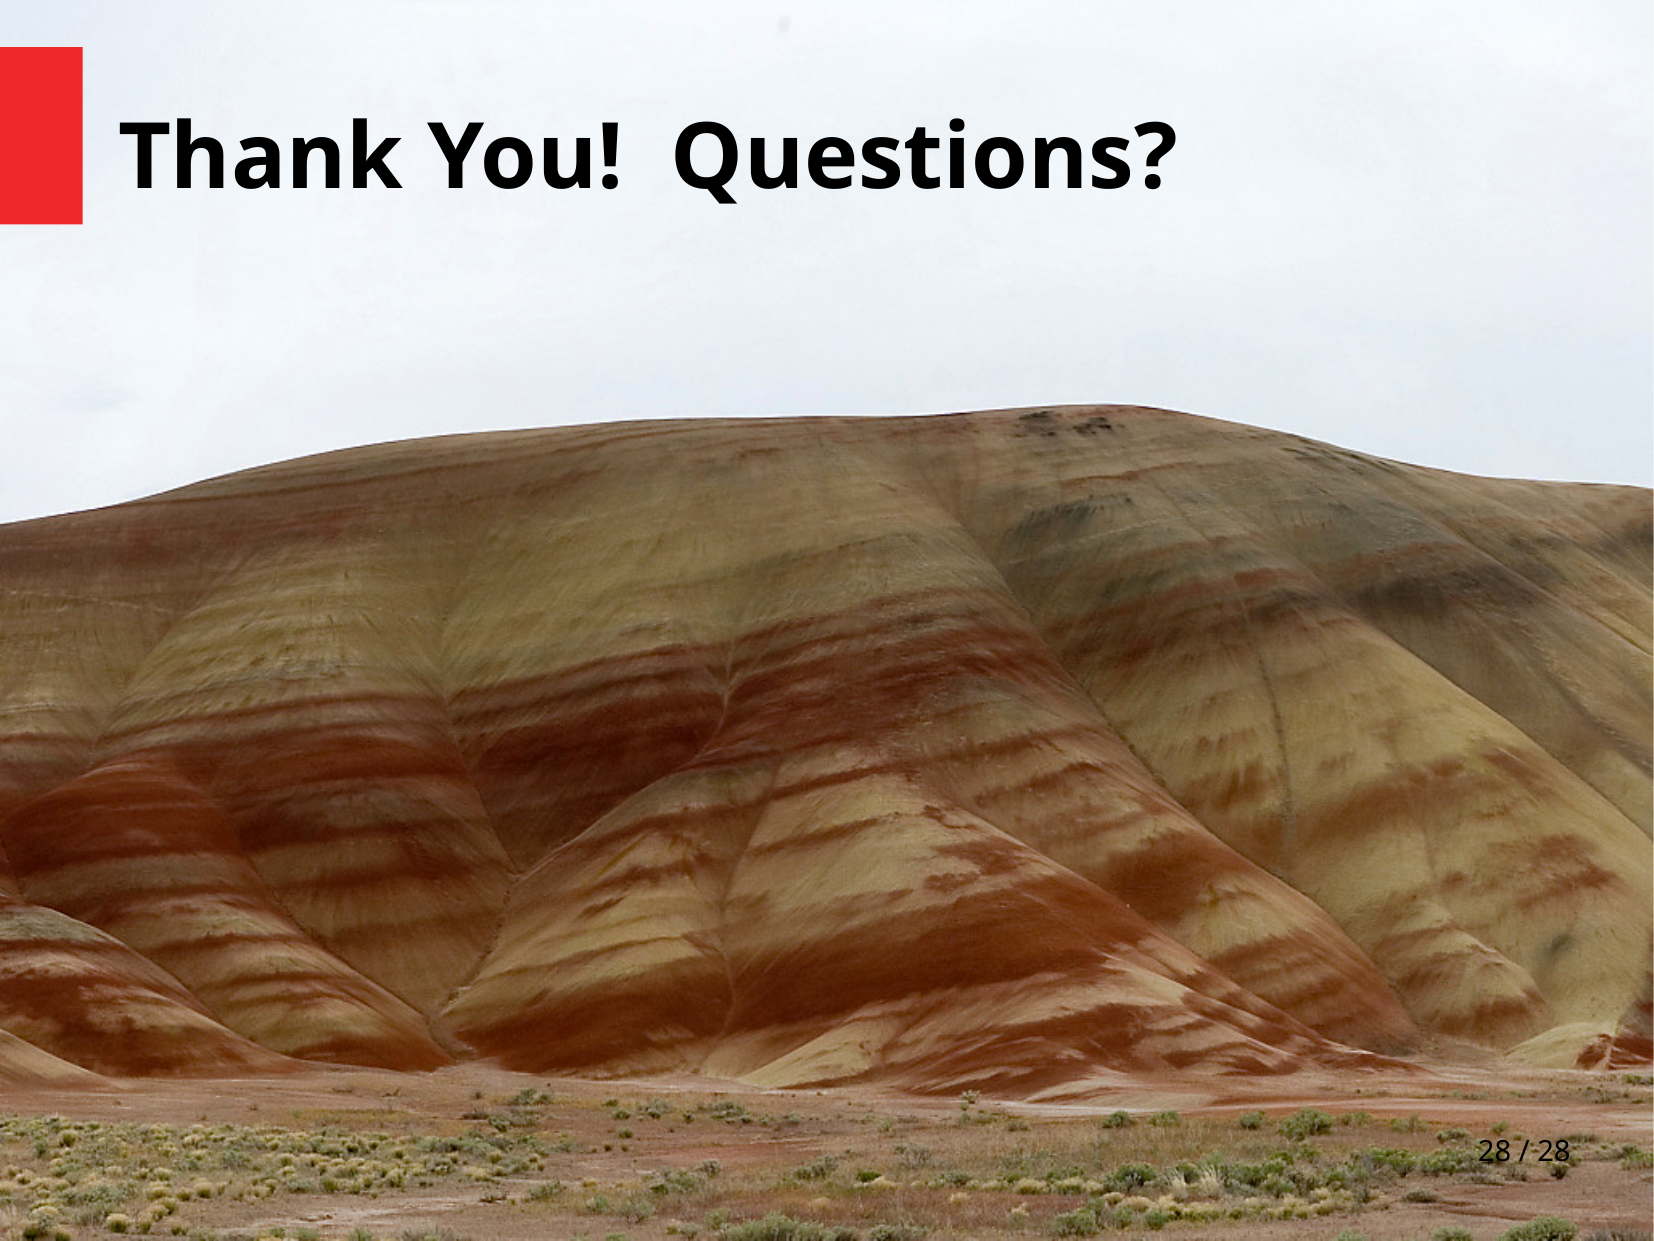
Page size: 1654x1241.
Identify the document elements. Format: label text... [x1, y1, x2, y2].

picture [0, 0, 1654, 1241]
title Thank You! Questions? [118, 49, 1571, 257]
